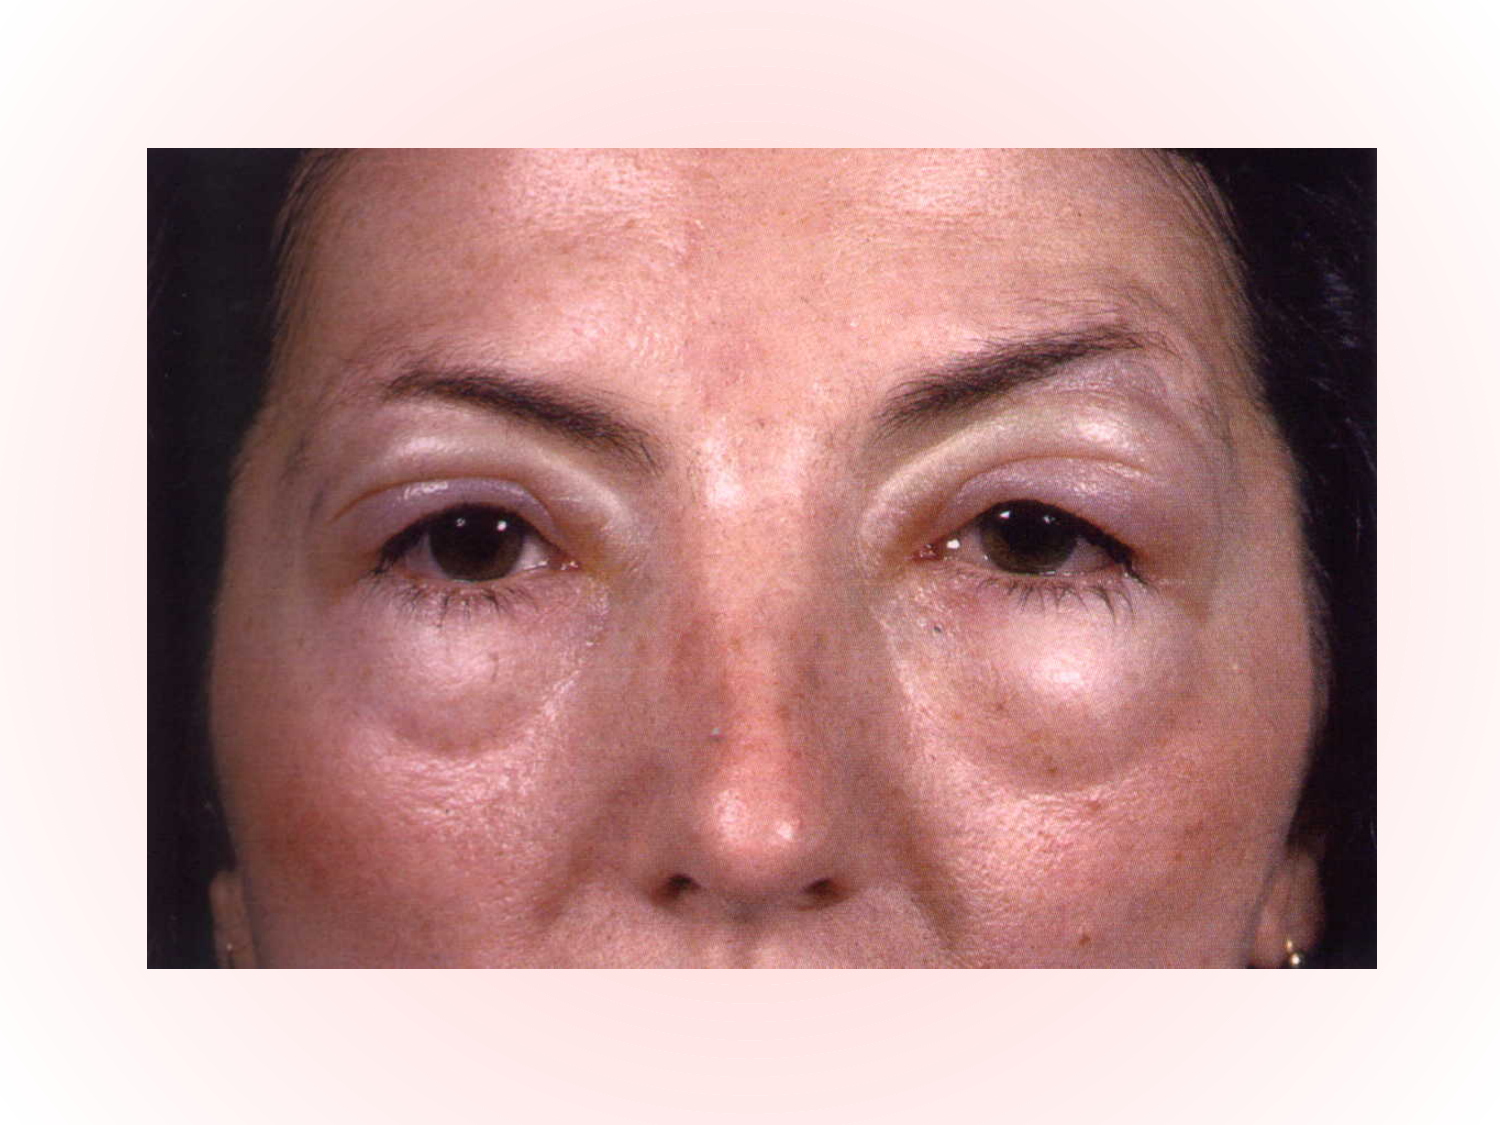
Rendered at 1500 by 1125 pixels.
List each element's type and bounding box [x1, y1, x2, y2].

picture [147, 148, 1377, 969]
